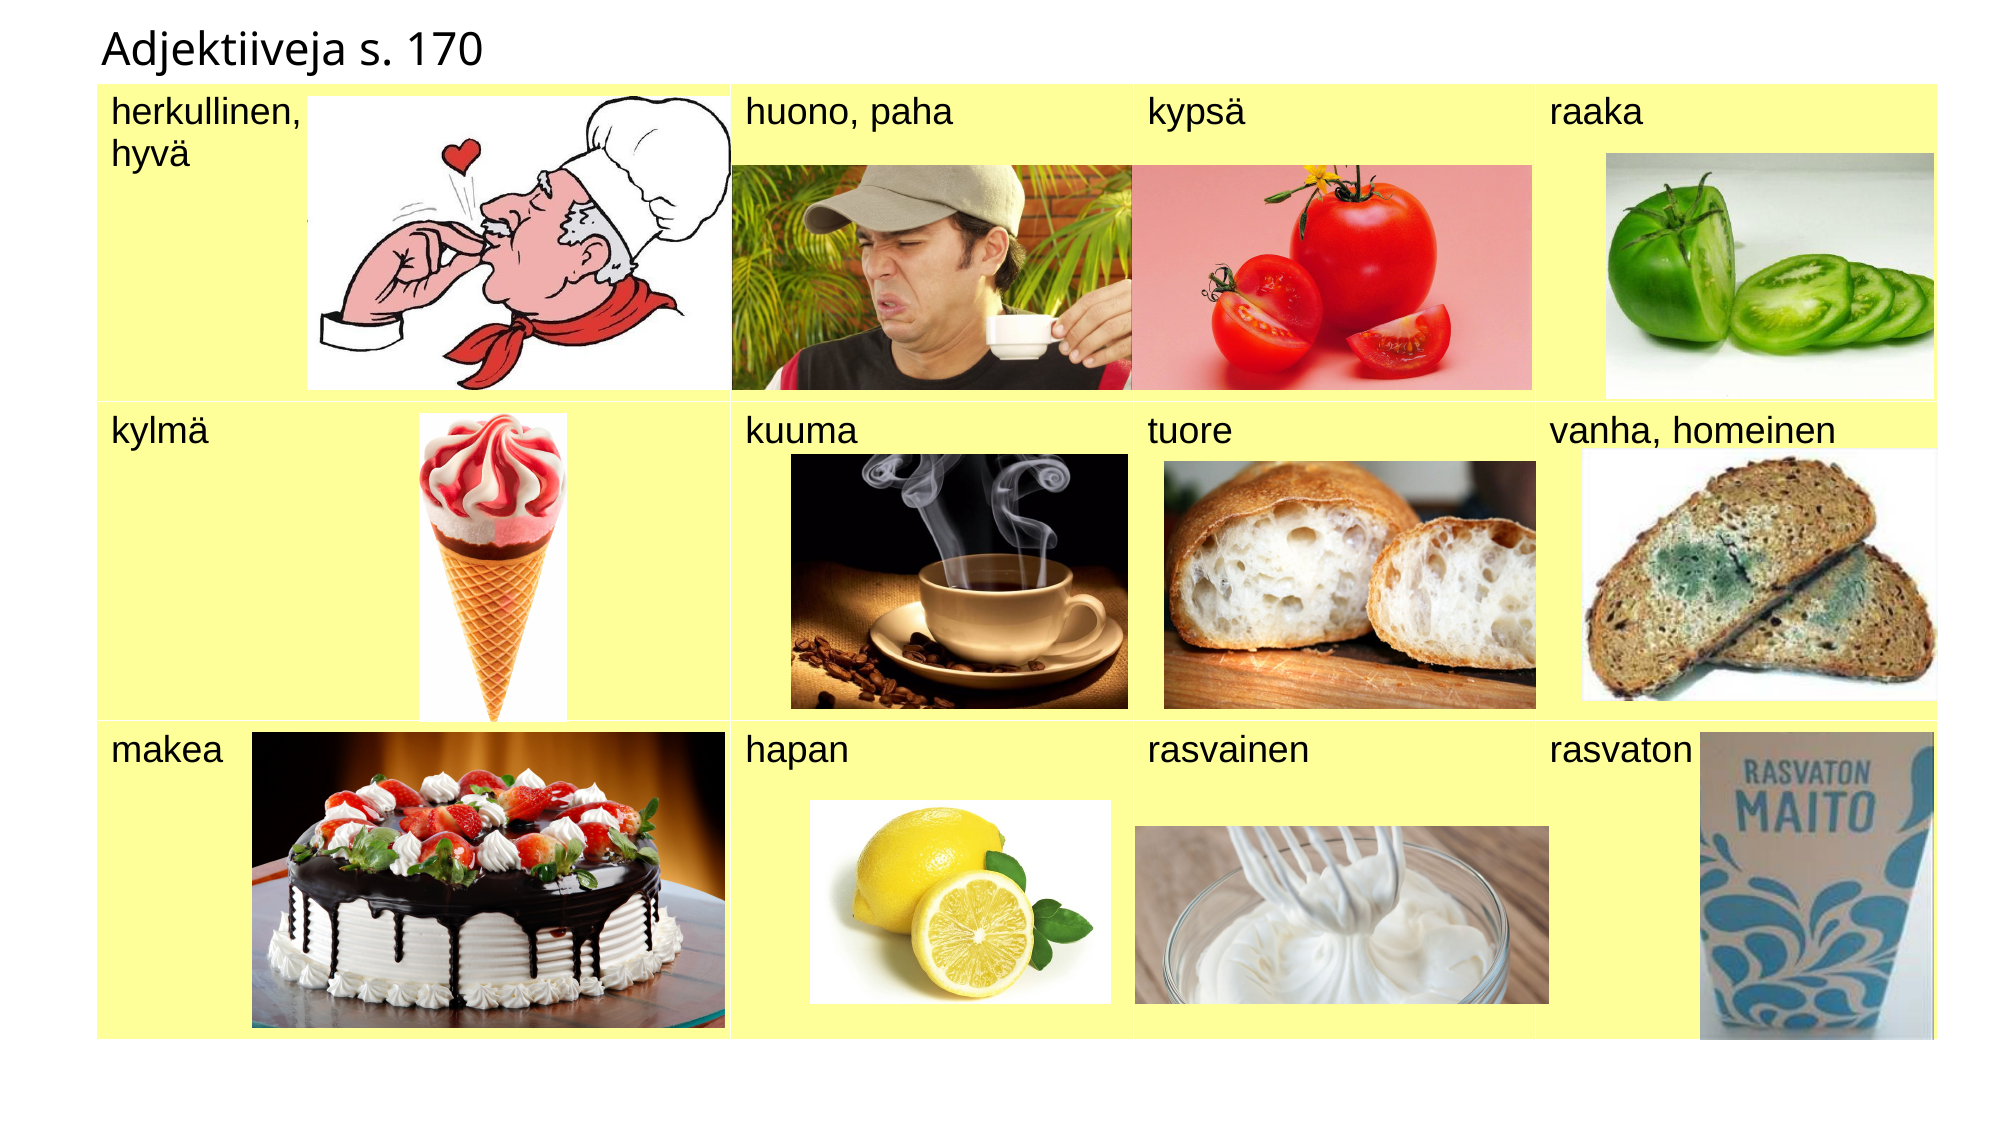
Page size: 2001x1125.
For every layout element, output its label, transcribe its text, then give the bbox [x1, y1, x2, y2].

table_cell hapan [731, 721, 1133, 1039]
table_header herkullinen, hyvä [97, 84, 730, 401]
picture [1582, 448, 1938, 701]
title Adjektiiveja s. 170 [86, 0, 1831, 142]
table_header huono, paha [731, 84, 1133, 401]
table_header raaka [1536, 84, 1937, 401]
picture [419, 413, 567, 722]
table_cell tuore [1134, 402, 1535, 720]
table_cell rasvainen [1134, 721, 1535, 1039]
picture [810, 800, 1111, 1004]
picture [1135, 826, 1549, 1004]
picture [307, 96, 731, 390]
picture [1606, 153, 1934, 399]
picture [791, 454, 1128, 709]
table_cell rasvaton [1536, 721, 1937, 1039]
picture [1700, 732, 1934, 1040]
picture [1164, 461, 1536, 709]
table_cell vanha, homeinen [1536, 402, 1937, 720]
picture [732, 165, 1532, 390]
picture [252, 732, 725, 1028]
table_cell makea [97, 721, 730, 1039]
table_cell kuuma [731, 402, 1133, 720]
table_cell kylmä [97, 402, 730, 720]
table_header kypsä [1134, 84, 1535, 401]
